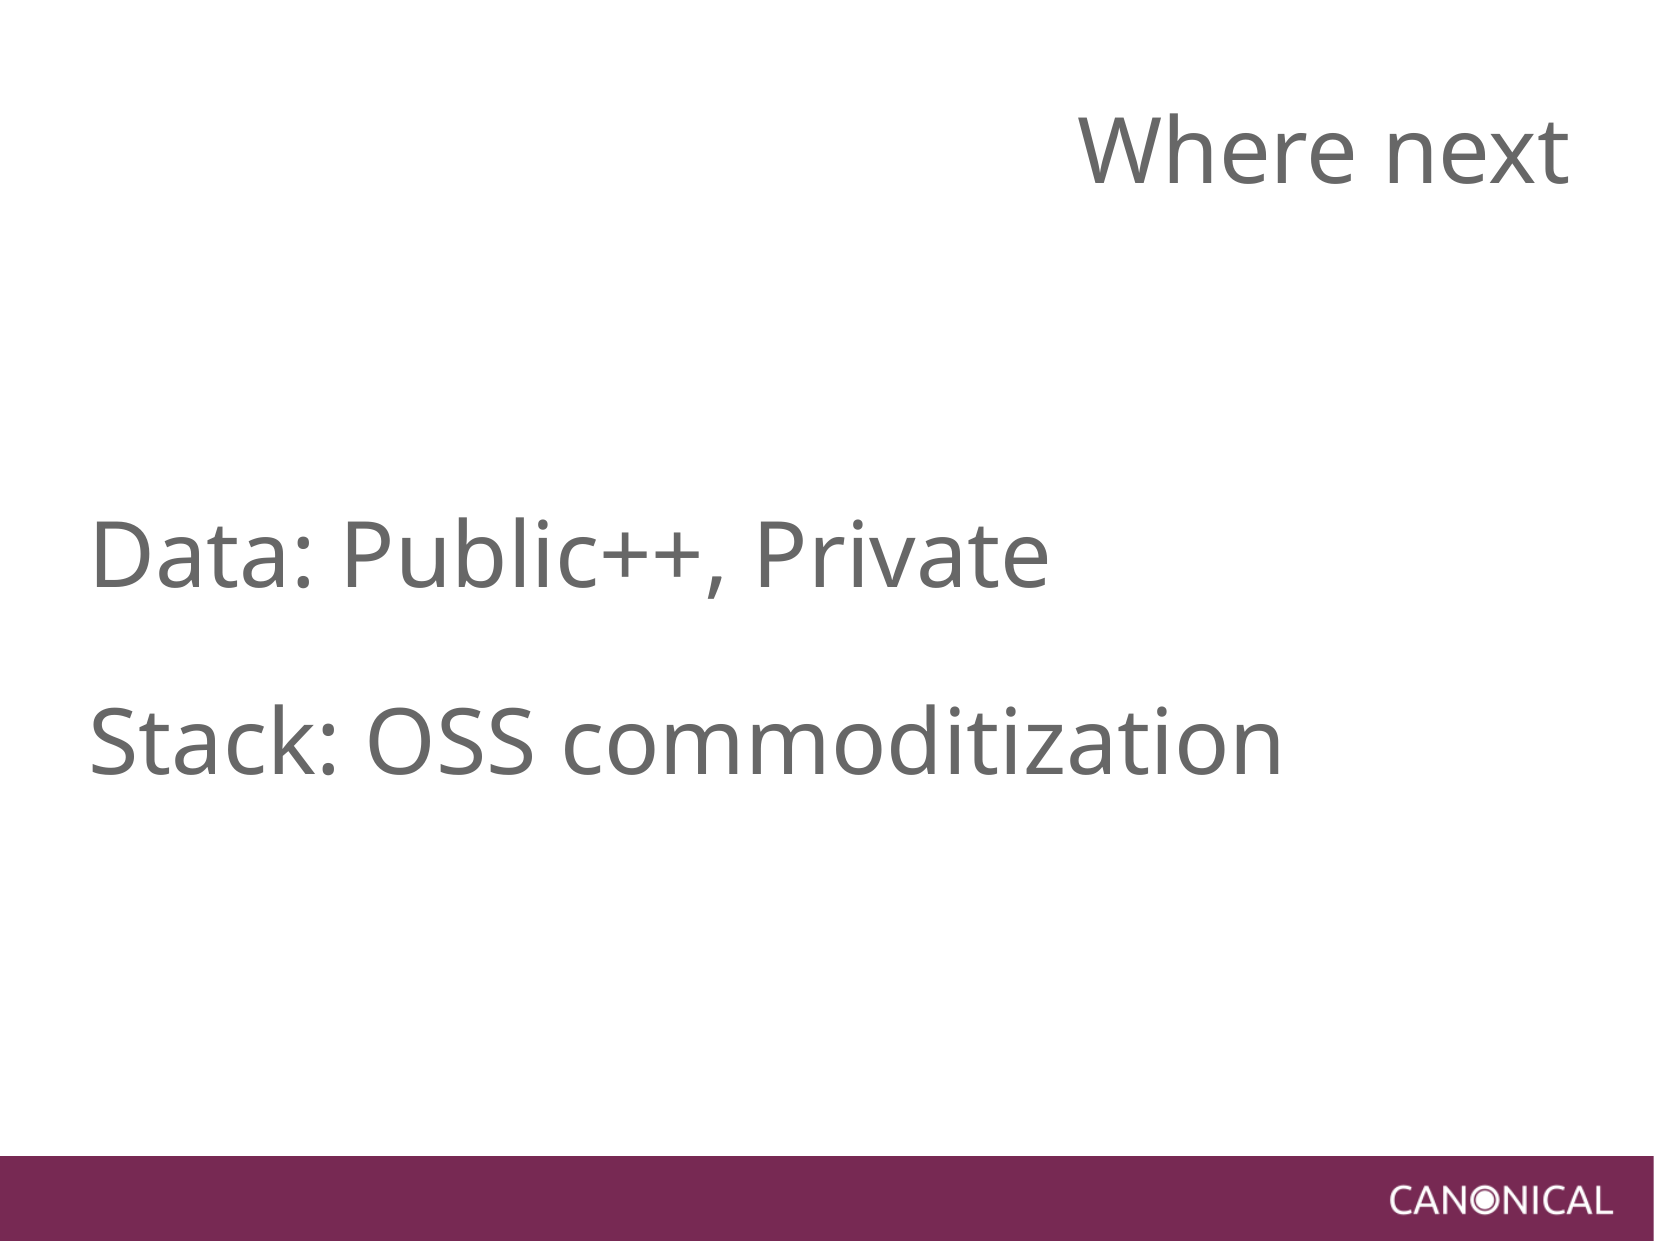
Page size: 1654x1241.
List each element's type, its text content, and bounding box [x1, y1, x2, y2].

picture [0, 1156, 1654, 1241]
text_box Data: Public++, Private Stack: OSS commoditization [88, 354, 1577, 1123]
subtitle Where next [82, 56, 1571, 237]
